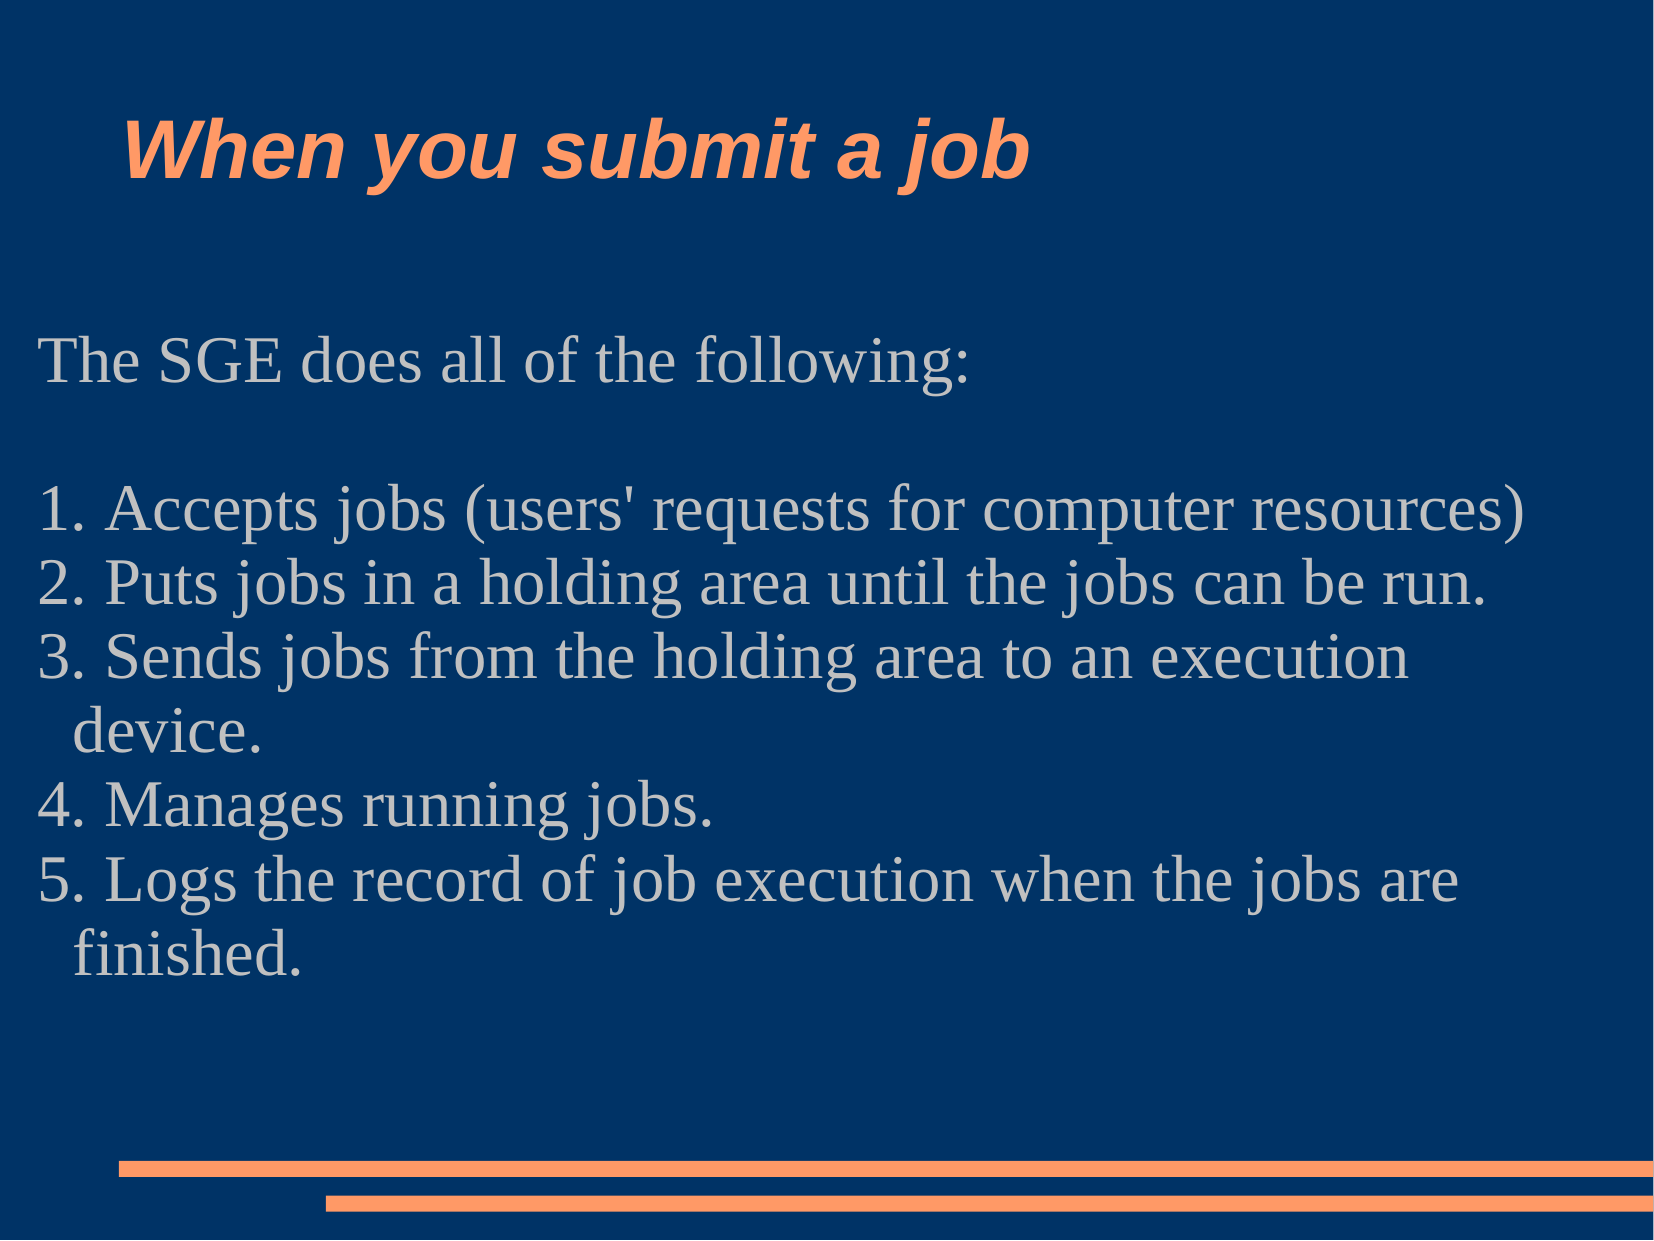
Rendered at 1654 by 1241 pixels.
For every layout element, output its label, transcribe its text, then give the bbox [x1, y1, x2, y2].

title When you submit a job [121, 46, 1534, 225]
subtitle The SGE does all of the following: 1. Accepts jobs (users' requests for computer resources) 2. Puts jobs in a holding area until the jobs can be run. 3. Sends jobs from the holding area to an execution device. 4. Manages running jobs. 5. Logs the record of job execution when the jobs are finished. [37, 225, 1576, 1088]
